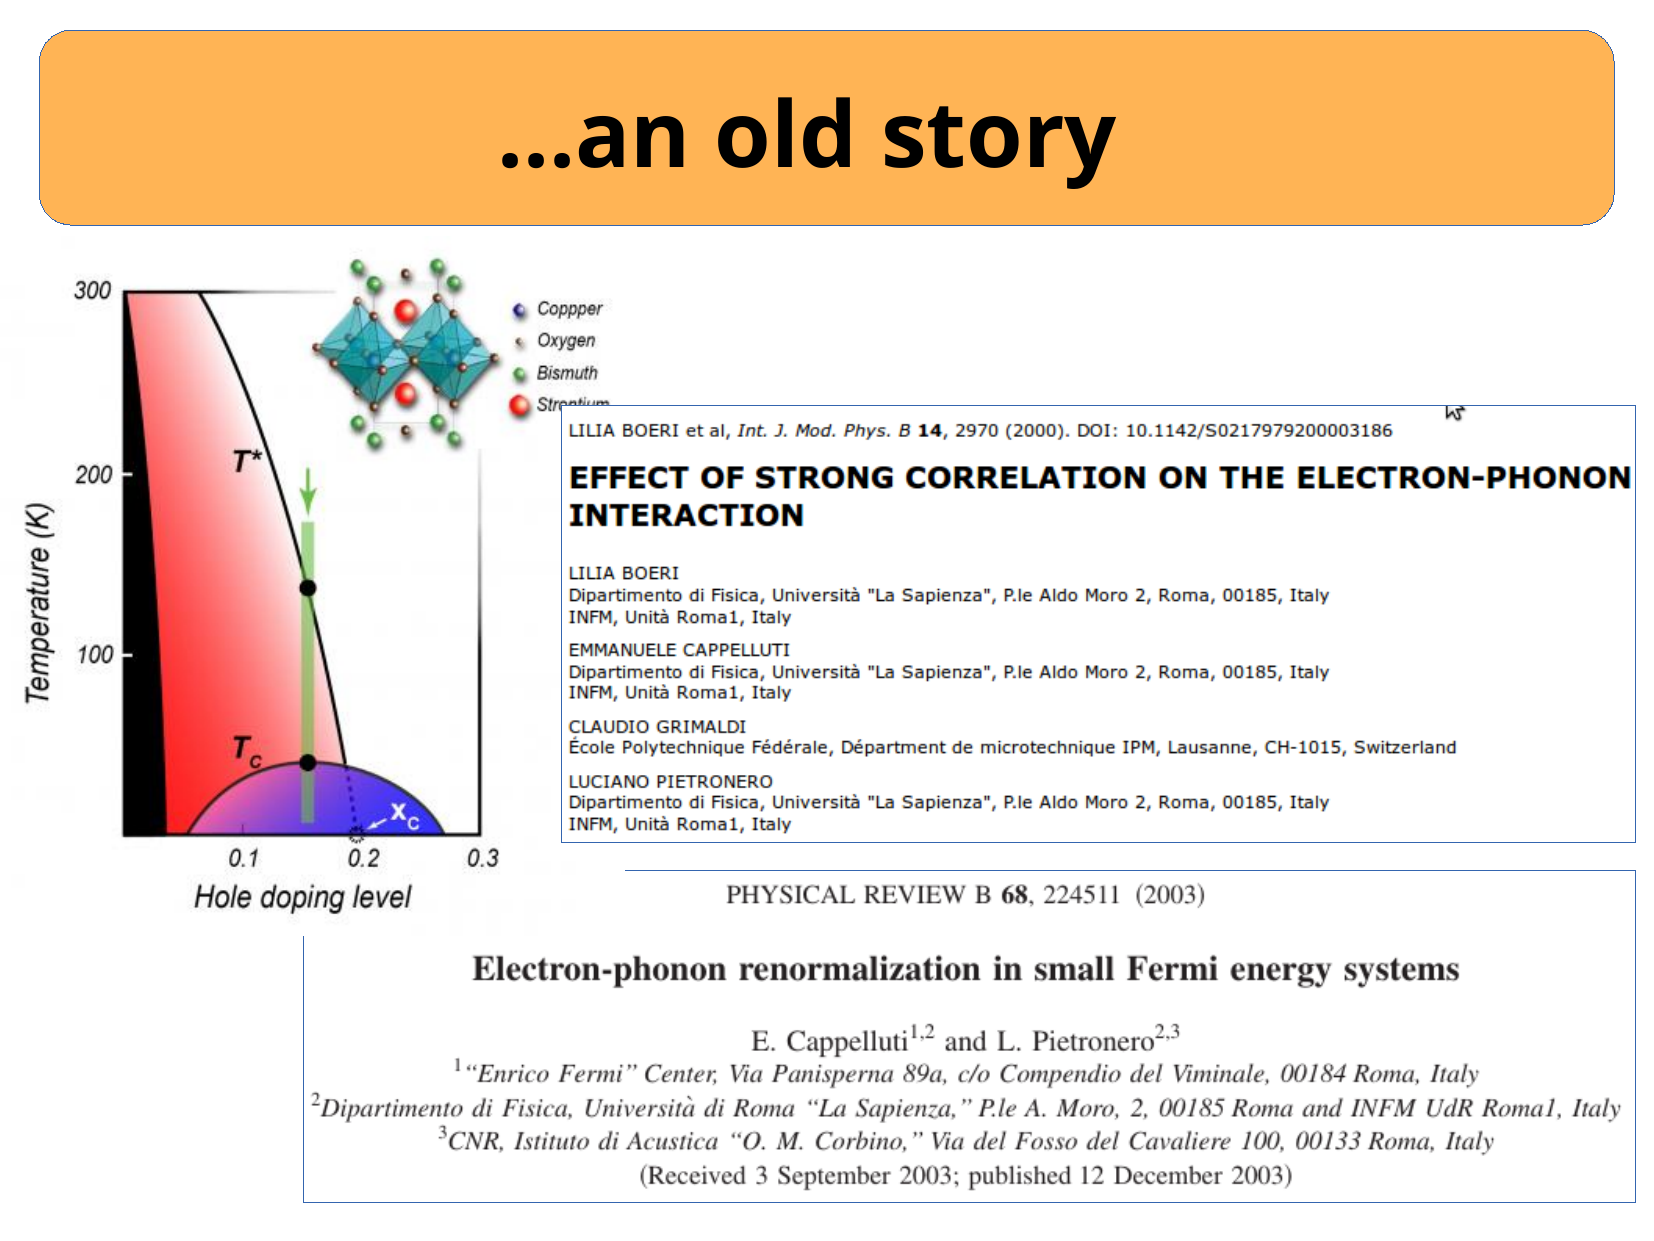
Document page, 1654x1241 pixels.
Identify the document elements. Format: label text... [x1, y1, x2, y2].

text_box [1609, 45, 1615, 210]
picture [0, 236, 1636, 1203]
title ...an old story [30, 28, 1609, 236]
